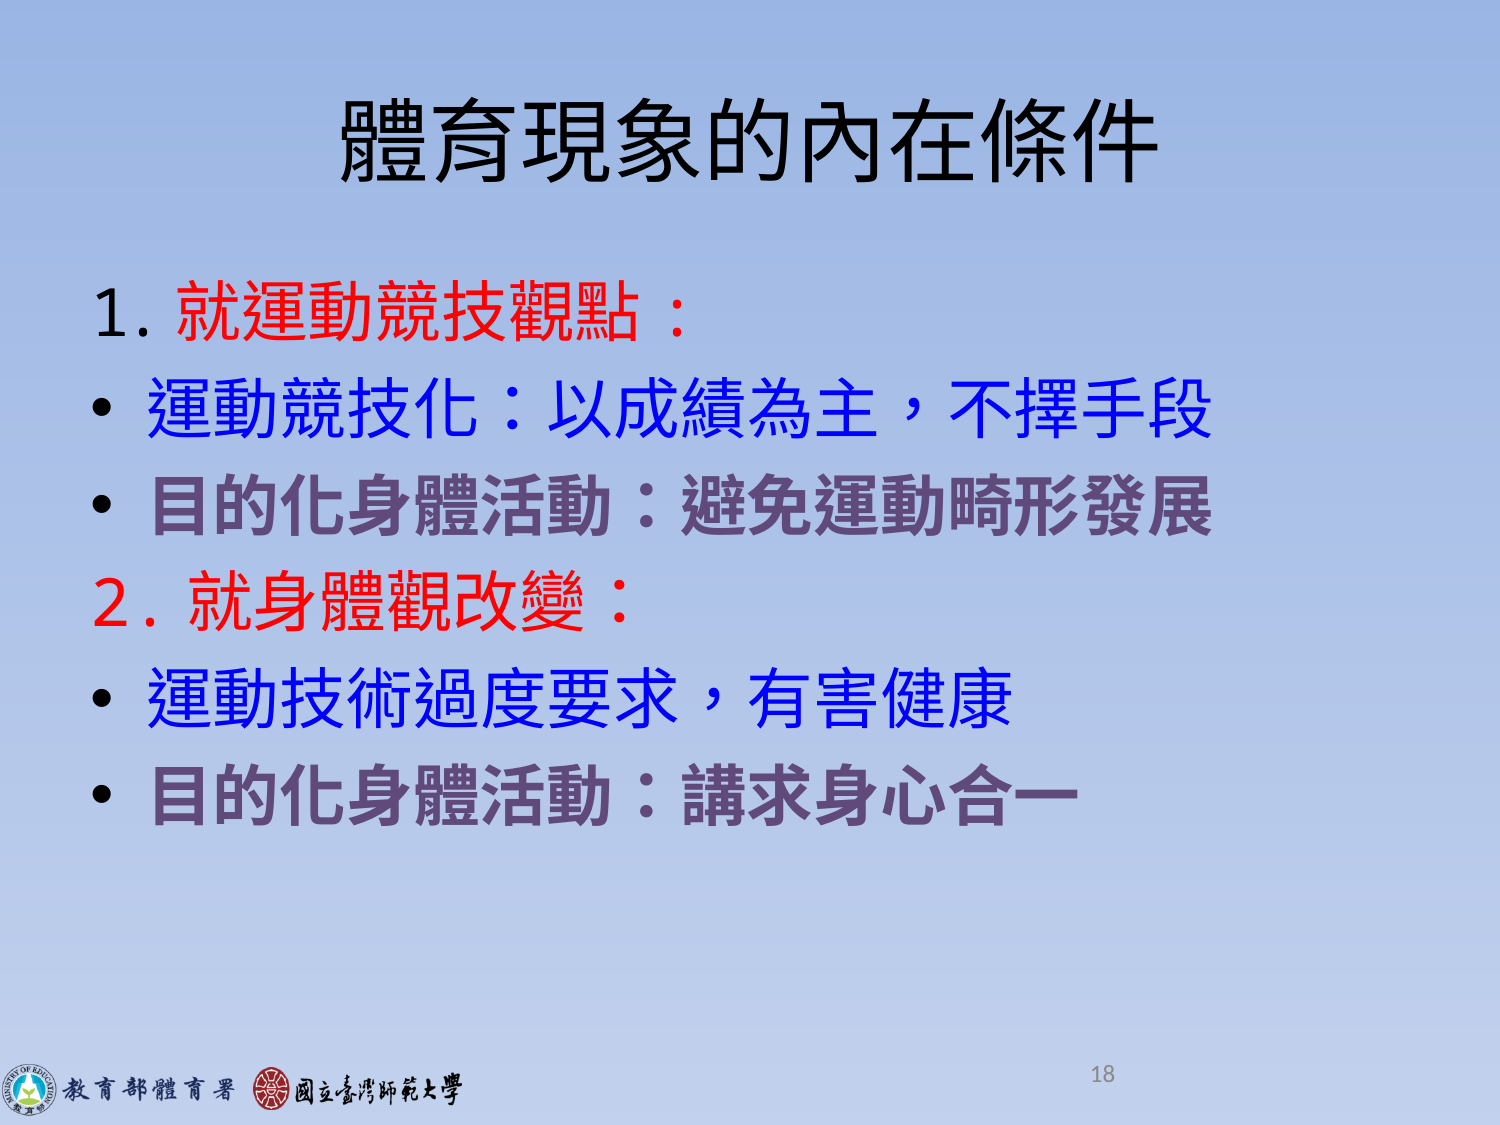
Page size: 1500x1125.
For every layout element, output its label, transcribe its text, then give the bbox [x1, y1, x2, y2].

list 就運動競技觀點: 運動競技化：以成績為主，不擇手段 目的化身體活動：避免運動畸形發展 2.就身體觀改變： 運動技術過度要求，有害健康 目的化身體活動：講求身心合一 [75, 262, 1426, 1005]
title 體育現象的內在條件 [75, 45, 1426, 233]
text_box [1074, 1042, 1426, 1103]
